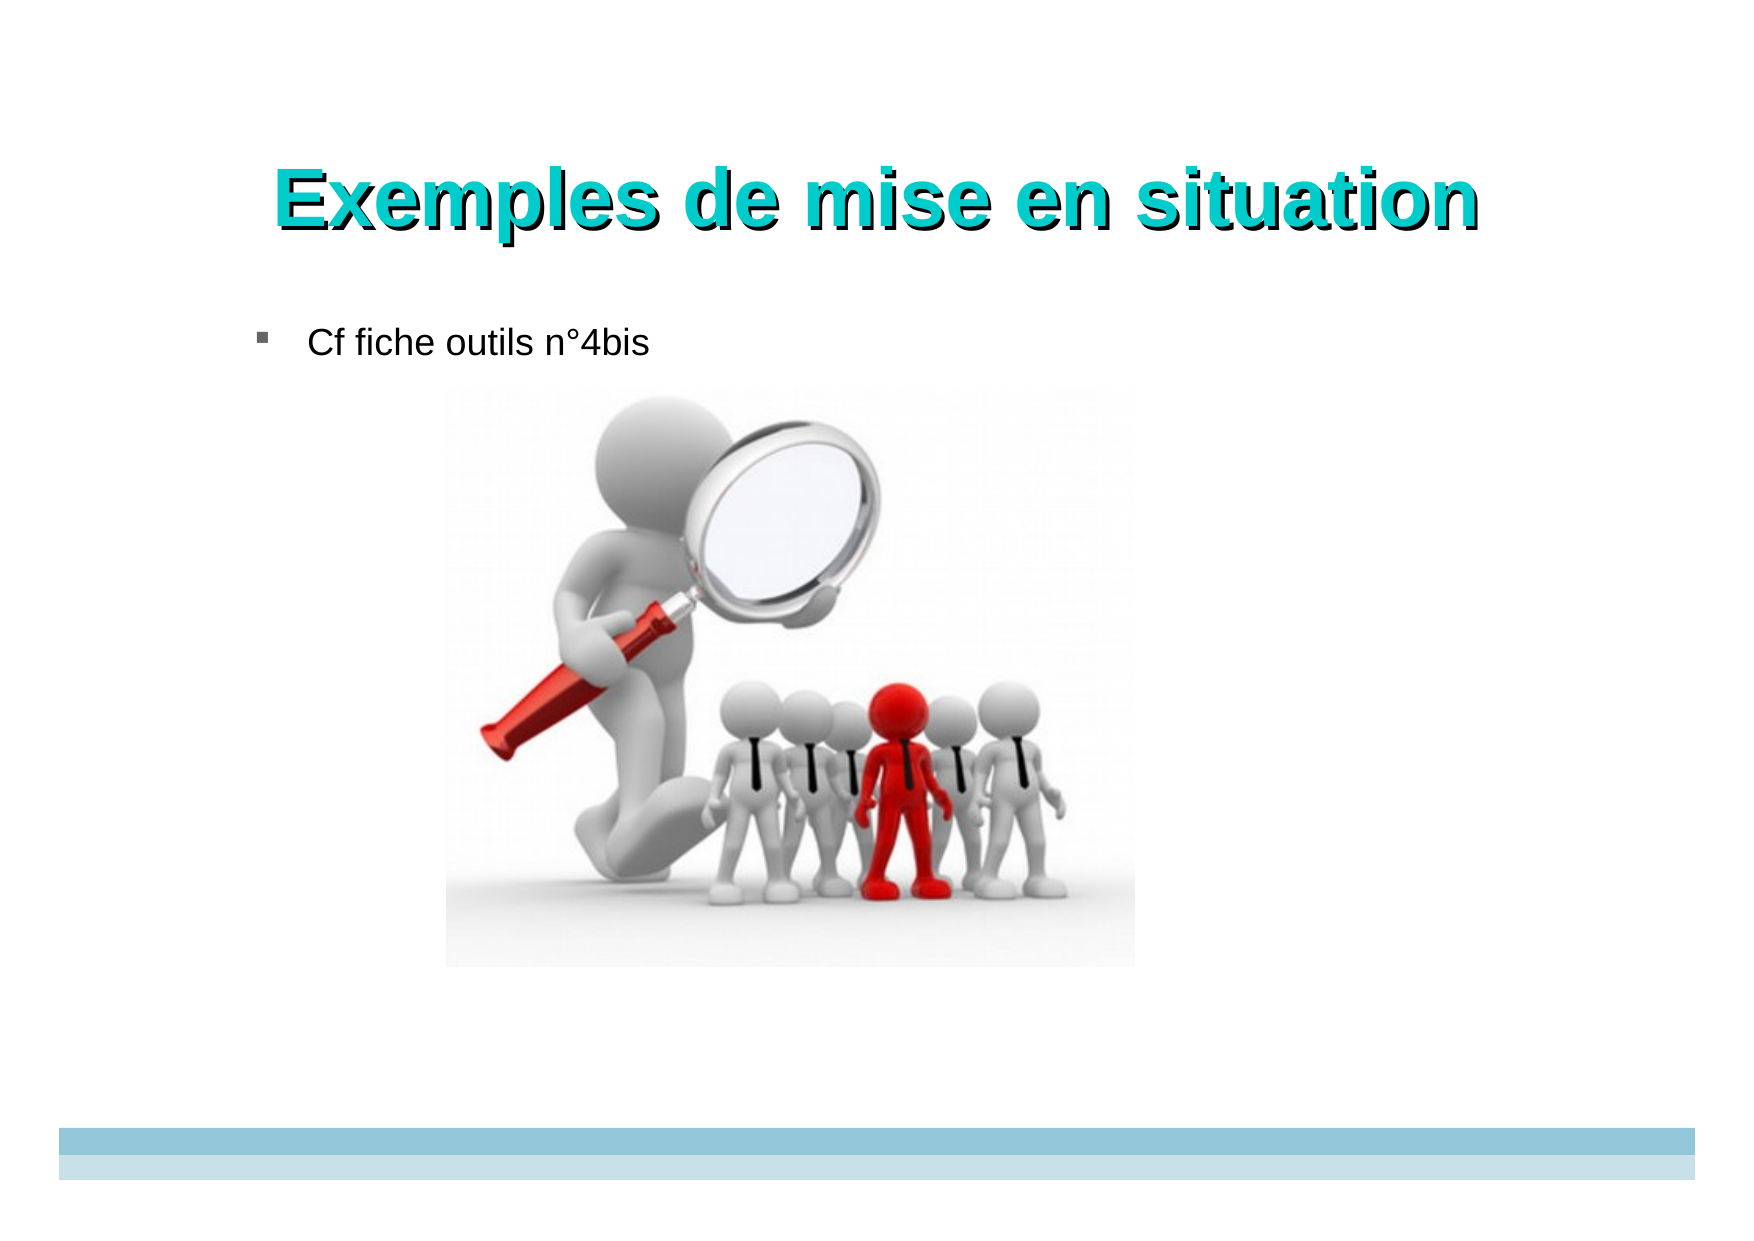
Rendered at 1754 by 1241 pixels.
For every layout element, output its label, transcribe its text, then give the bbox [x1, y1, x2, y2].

picture [446, 387, 1135, 967]
list Cf fiche outils n°4bis [236, 321, 1552, 973]
title Exemples de mise en situation [140, 103, 1614, 292]
